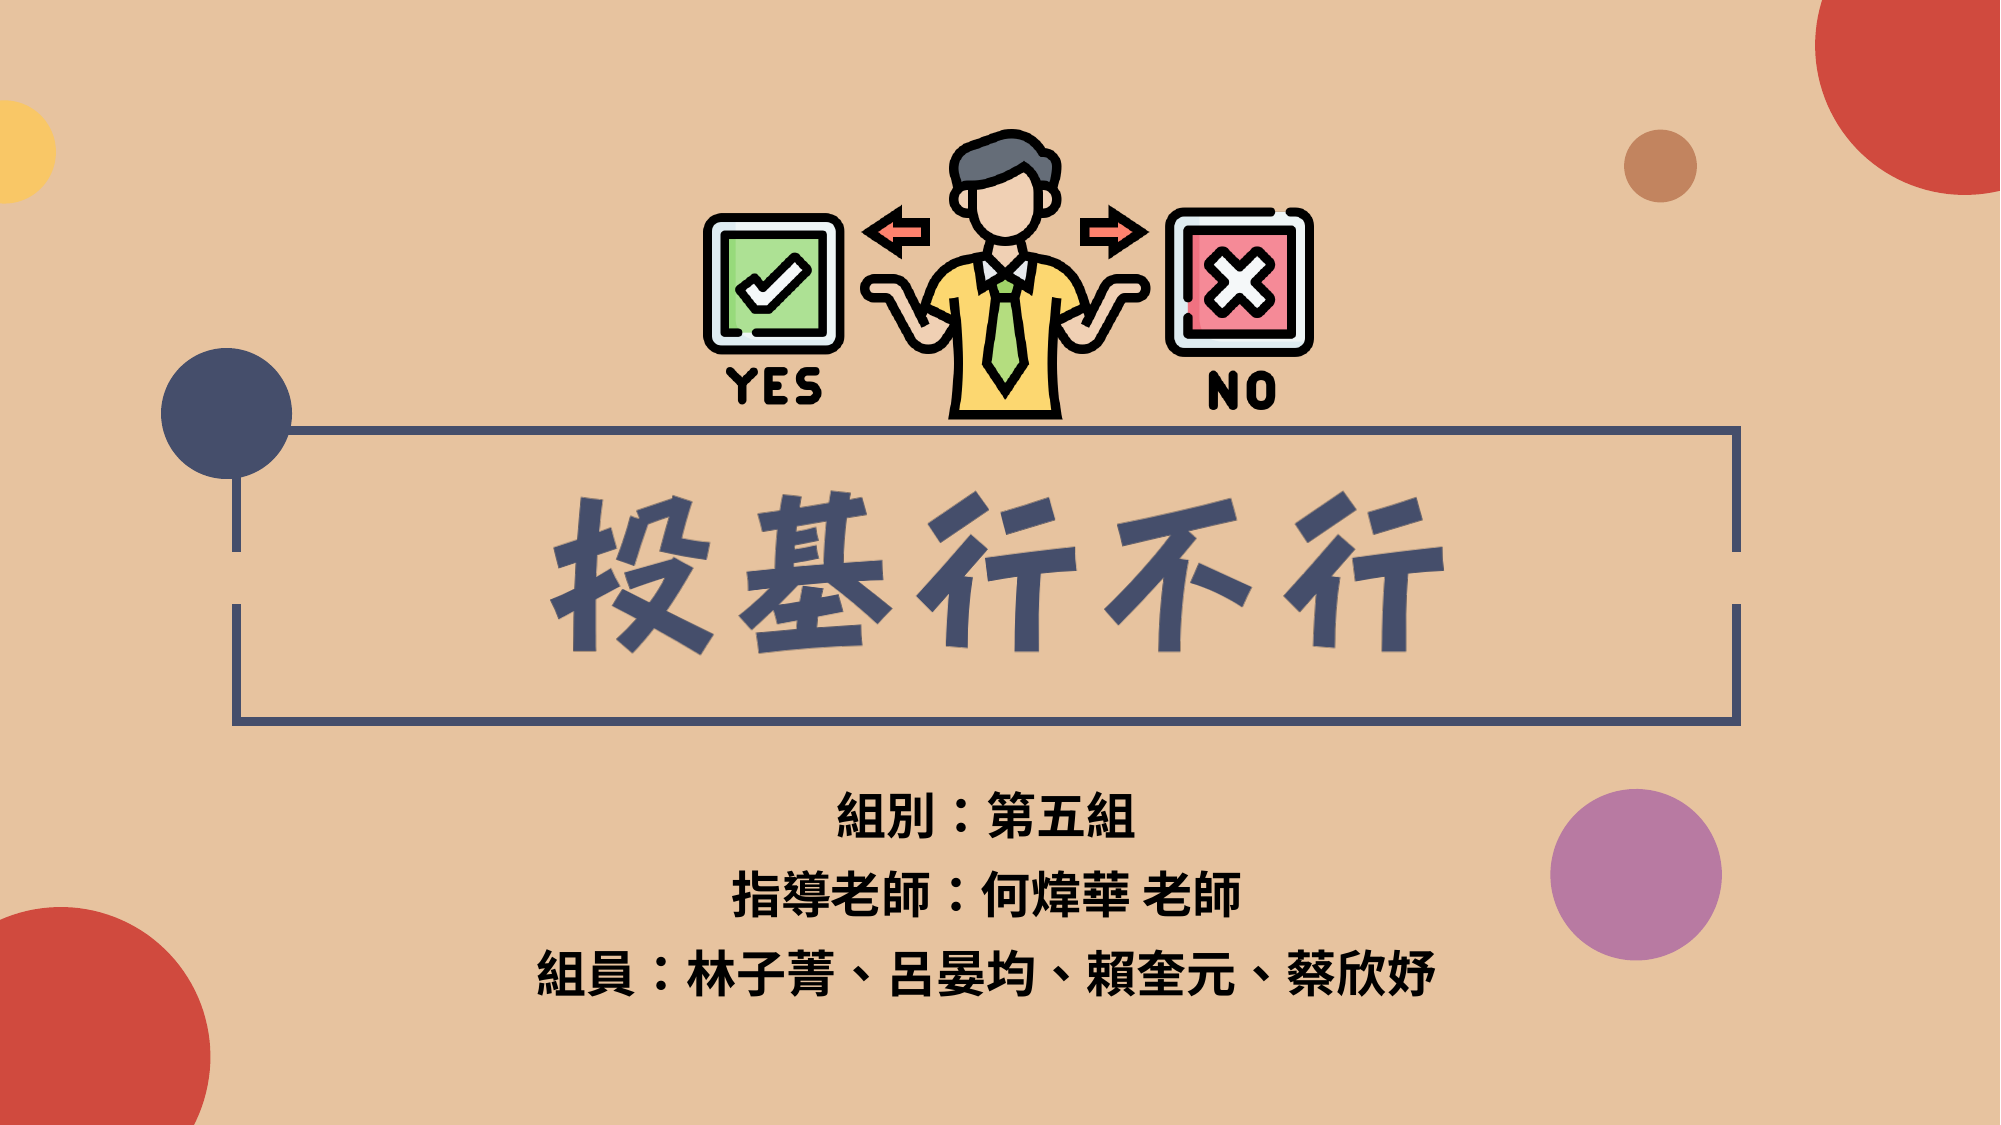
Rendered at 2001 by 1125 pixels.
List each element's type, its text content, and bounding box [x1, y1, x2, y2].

picture [430, 124, 1570, 783]
text_box [1815, 0, 2000, 195]
text_box 組別：第五組 指導老師：何煒華 老師 組員：林子菁、呂晏均、賴奎元、蔡欣妤 [514, 783, 1460, 1020]
text_box [0, 100, 56, 204]
text_box [0, 907, 211, 1125]
text_box [161, 348, 293, 479]
text_box [1550, 788, 1722, 961]
text_box [1624, 129, 1697, 203]
